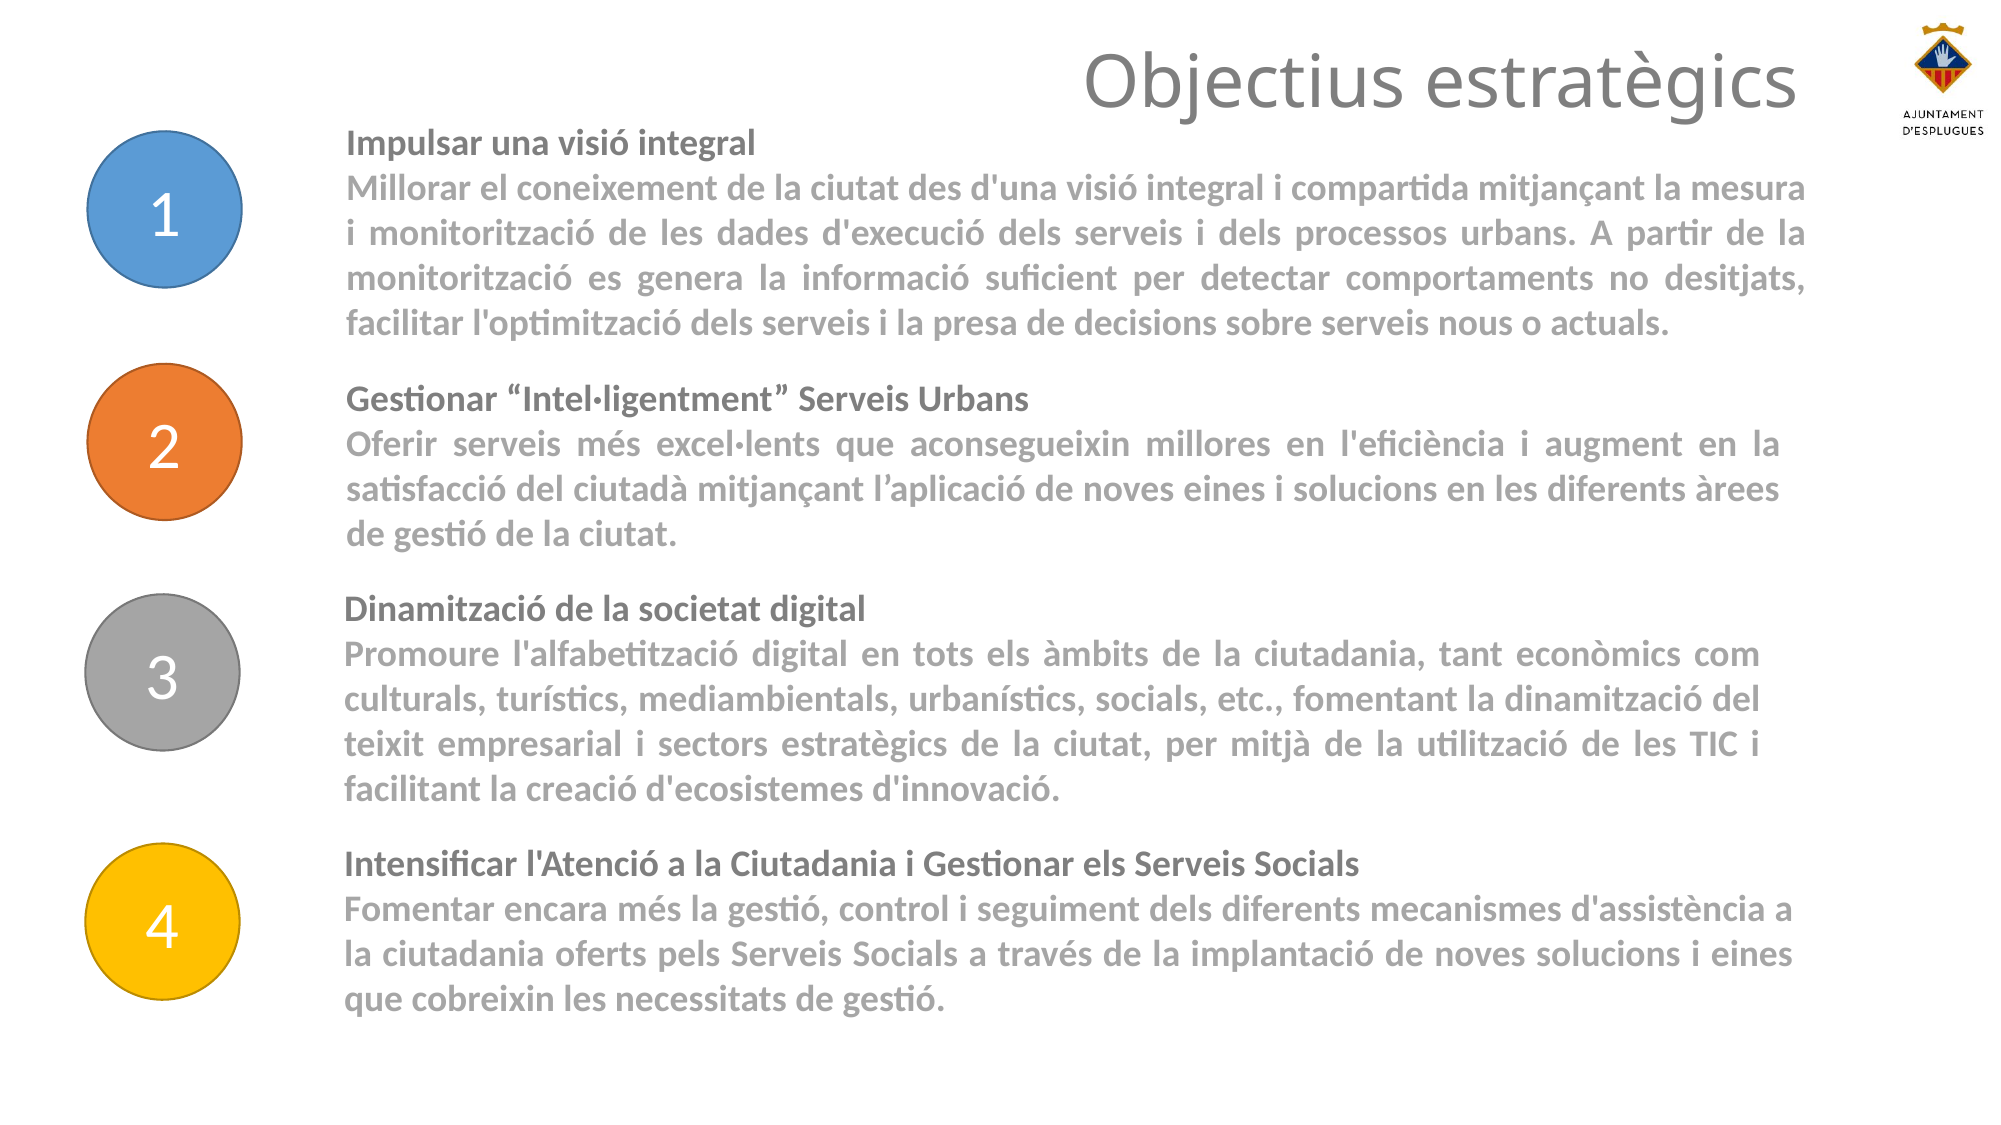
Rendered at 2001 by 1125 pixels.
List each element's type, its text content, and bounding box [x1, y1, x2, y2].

text_box 2 [87, 363, 242, 521]
text_box Intensificar l'Atenció a la Ciutadania i Gestionar els Serveis Socials Fomentar encara més la gestió, control i seguiment dels diferents mecanismes d'assistència a la ciutadania oferts pels Serveis Socials a través de la implantació de noves solucions i eines que cobreixin les necessitats de gestió. [329, 831, 1821, 1026]
text_box 3 [85, 594, 240, 751]
text_box Gestionar “Intel·ligentment” Serveis Urbans Oferir serveis més excel·lents que aconsegueixin millores en l'eficiència i augment en la satisfacció del ciutadà mitjançant l’aplicació de noves eines i solucions en les diferents àrees de gestió de la ciutat. [331, 366, 1823, 561]
picture [1894, 15, 1991, 143]
text_box Impulsar una visió integral Millorar el coneixement de la ciutat des d'una visió integral i compartida mitjançant la mesura i monitorització de les dades d'execució dels serveis i dels processos urbans. A partir de la monitorització es genera la informació suficient per detectar comportaments no desitjats, facilitar l'optimització dels serveis i la presa de decisions sobre serveis nous o actuals. [331, 111, 1823, 351]
title Objectius estratègics [1041, 19, 1859, 132]
text_box 4 [85, 843, 240, 1000]
text_box Dinamització de la societat digital Promoure l'alfabetització digital en tots els àmbits de la ciutadania, tant econòmics com culturals, turístics, mediambientals, urbanístics, socials, etc., fomentant la dinamització del teixit empresarial i sectors estratègics de la ciutat, per mitjà de la utilització de les TIC i facilitant la creació d'ecosistemes d'innovació. [329, 576, 1821, 816]
text_box 1 [87, 131, 242, 288]
